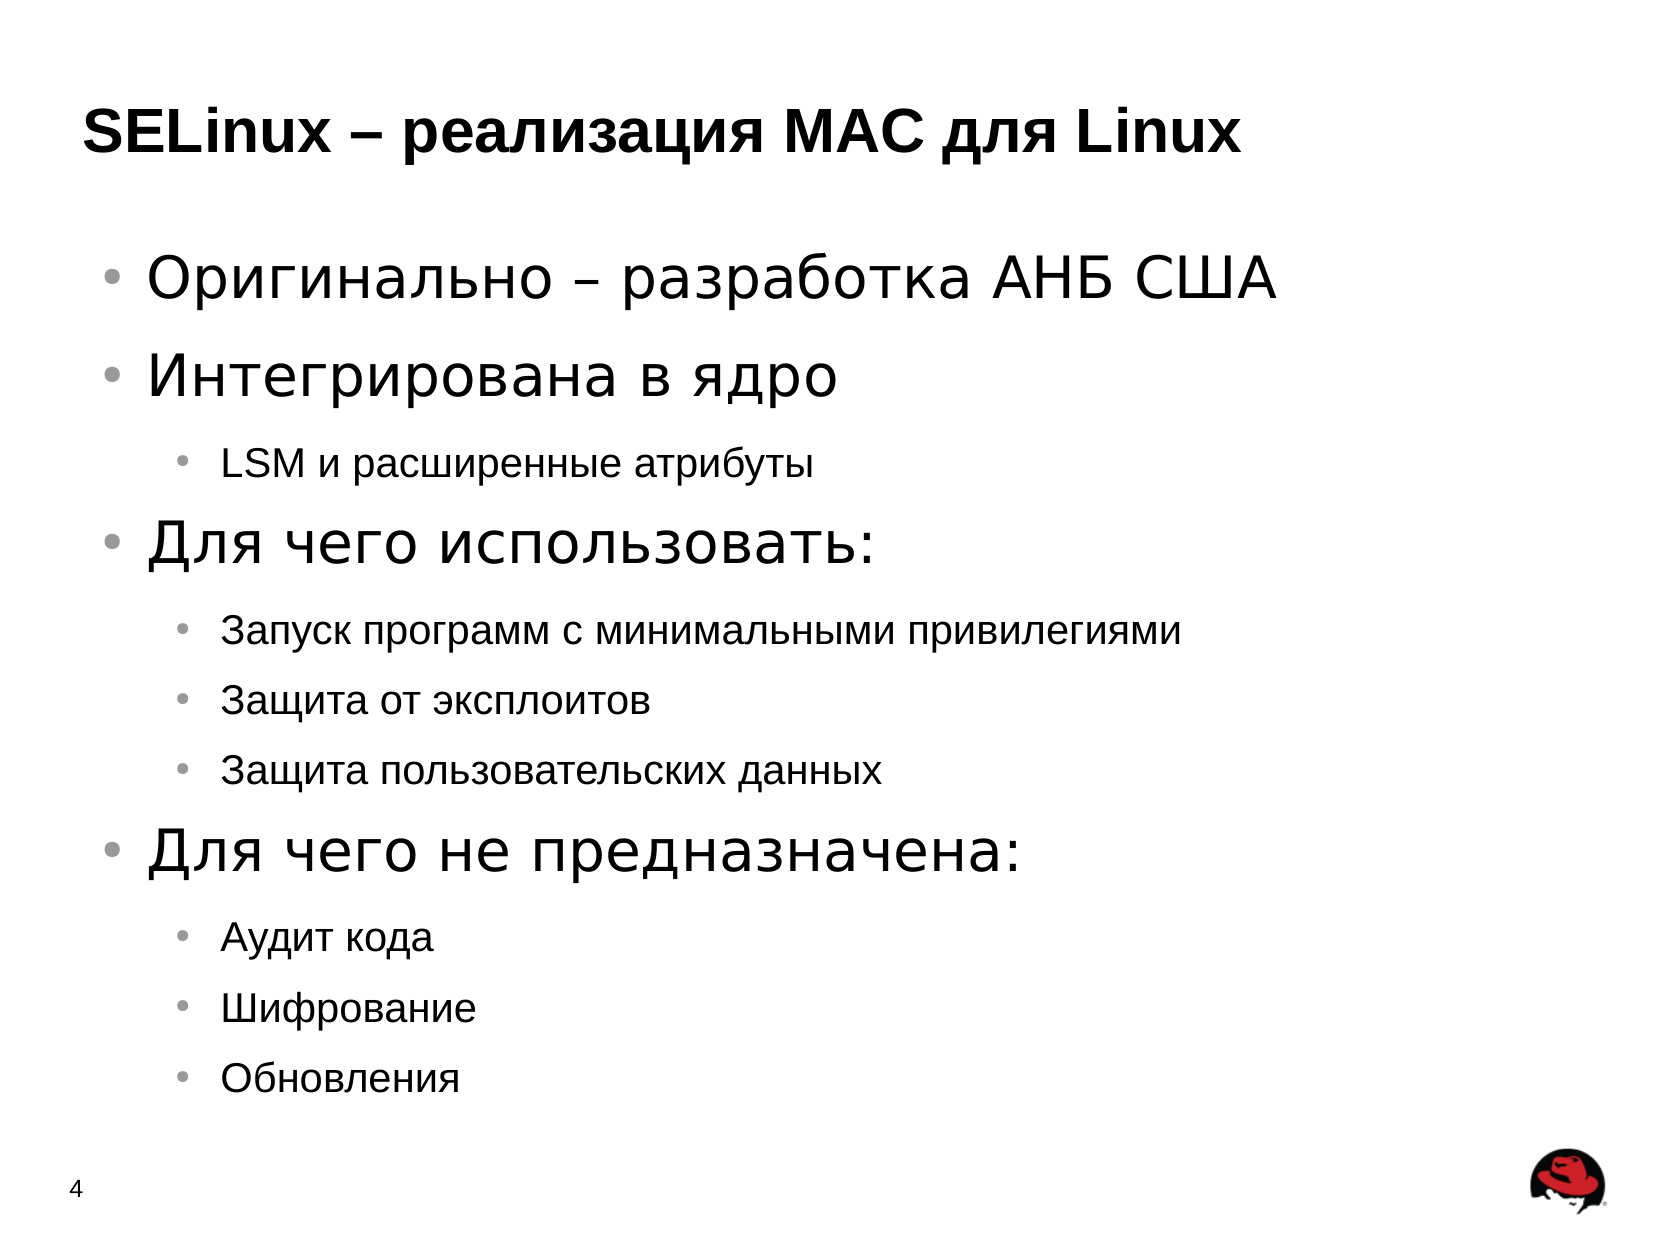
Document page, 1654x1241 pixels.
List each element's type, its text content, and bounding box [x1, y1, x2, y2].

list Оригинально – разработка АНБ США Интегрирована в ядро LSM и расширенные атрибуты Для чего использовать: Запуск программ с минимальными привилегиями Защита от эксплоитов Защита пользовательских данных Для чего не предназначена: Аудит кода Шифрование Обновления [86, 244, 1576, 1163]
picture [1529, 1146, 1613, 1224]
title SELinux – реализация MAC для Linux [82, 37, 1571, 226]
